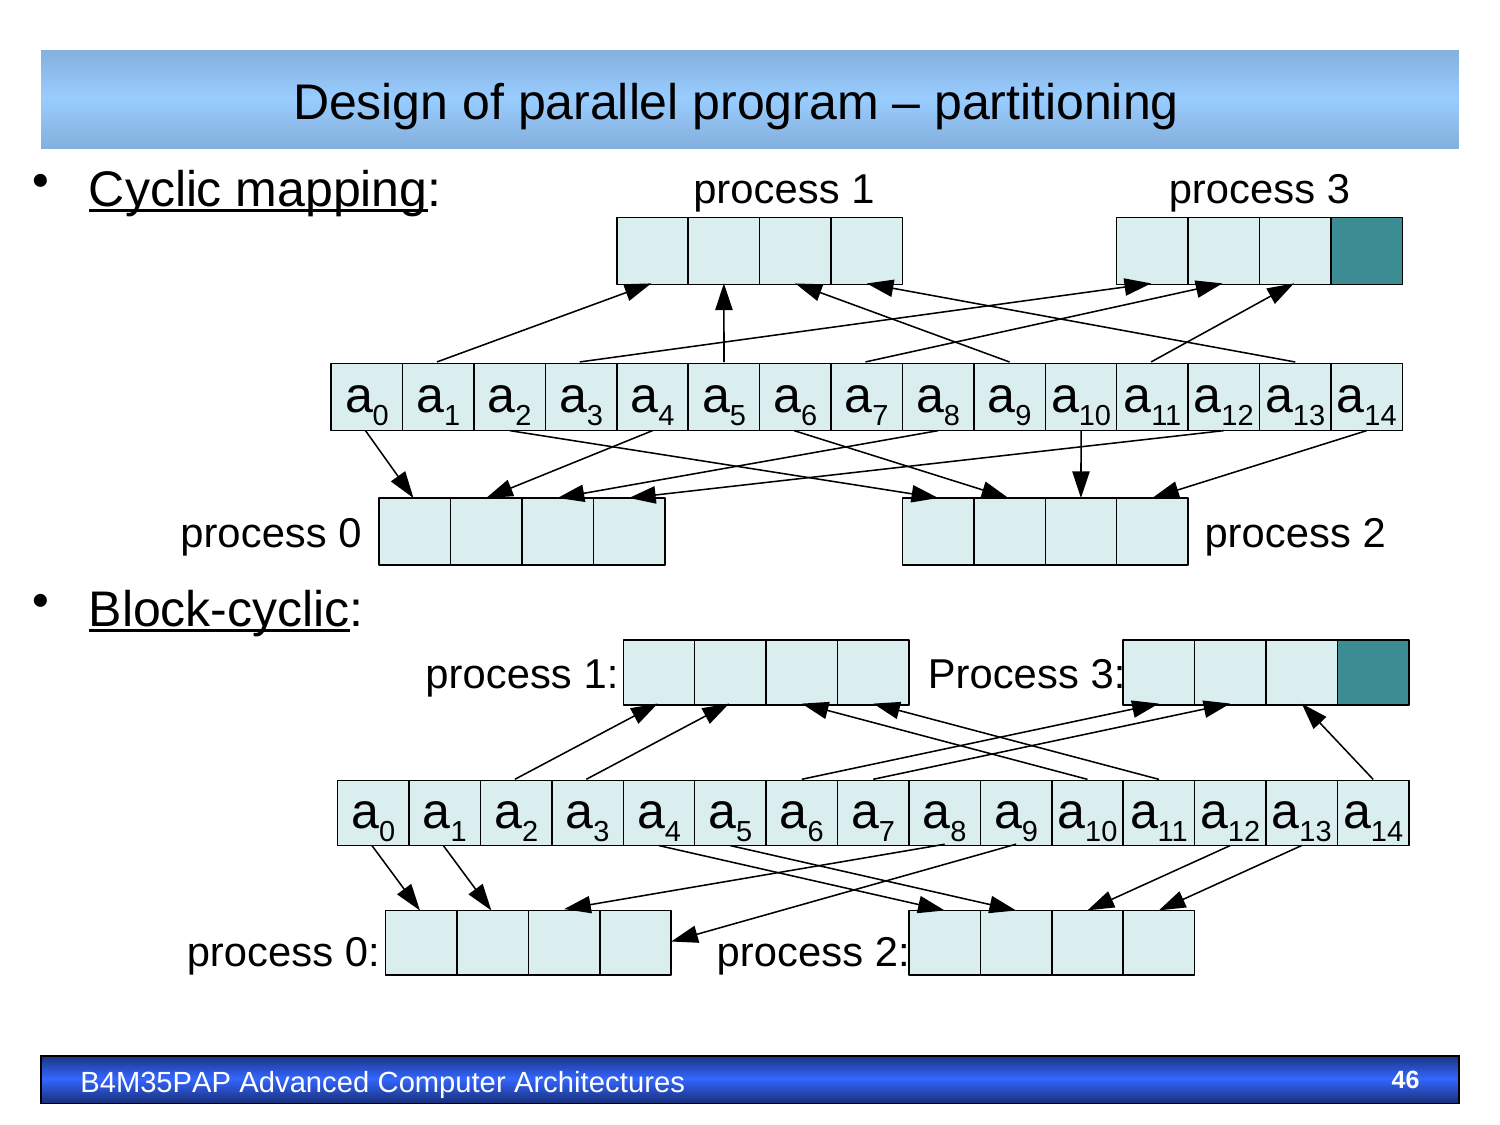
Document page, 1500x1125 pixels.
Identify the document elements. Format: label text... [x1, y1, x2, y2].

text_box a1 [409, 780, 480, 846]
text_box [365, 430, 1367, 566]
text_box a12 [1188, 363, 1259, 431]
text_box a8 [908, 780, 980, 846]
text_box a2 [474, 363, 545, 431]
text_box [514, 640, 1409, 780]
text_box a14 [1330, 363, 1403, 431]
text_box Process 3: [913, 639, 1141, 705]
text_box a0 [337, 780, 409, 846]
text_box a14 [1337, 780, 1409, 846]
text_box a11 [1123, 780, 1194, 846]
text_box [436, 217, 1403, 363]
text_box a9 [980, 780, 1051, 846]
text_box process 0: [172, 917, 395, 983]
text_box a4 [616, 363, 688, 431]
text_box a5 [694, 780, 766, 846]
text_box process 0 [165, 497, 377, 563]
text_box a5 [688, 363, 759, 431]
text_box a0 [331, 363, 402, 431]
text_box a9 [973, 363, 1045, 431]
text_box process 2 [1189, 497, 1401, 563]
text_box process 3 [1154, 154, 1366, 220]
text_box a8 [902, 363, 973, 431]
text_box [371, 844, 1302, 976]
text_box process 2: [701, 917, 925, 983]
text_box process 1: [410, 639, 634, 705]
text_box a13 [1259, 363, 1330, 431]
text_box a13 [1266, 780, 1337, 846]
title Design of parallel program – partitioning [41, 50, 1459, 148]
text_box a4 [623, 780, 694, 846]
text_box a6 [759, 363, 831, 431]
text_box a1 [402, 363, 474, 431]
text_box a12 [1194, 780, 1266, 846]
text_box a6 [766, 780, 837, 846]
text_box a2 [480, 780, 551, 846]
text_box process 1 [678, 154, 890, 220]
text_box a3 [545, 363, 616, 431]
text_box a7 [837, 780, 908, 846]
text_box a10 [1045, 363, 1116, 431]
text_box a3 [551, 780, 623, 846]
text_box a10 [1051, 780, 1123, 846]
list Cyclic mapping: Block-cyclic: [17, 148, 1477, 1000]
text_box a11 [1116, 363, 1188, 431]
text_box a7 [831, 363, 902, 431]
